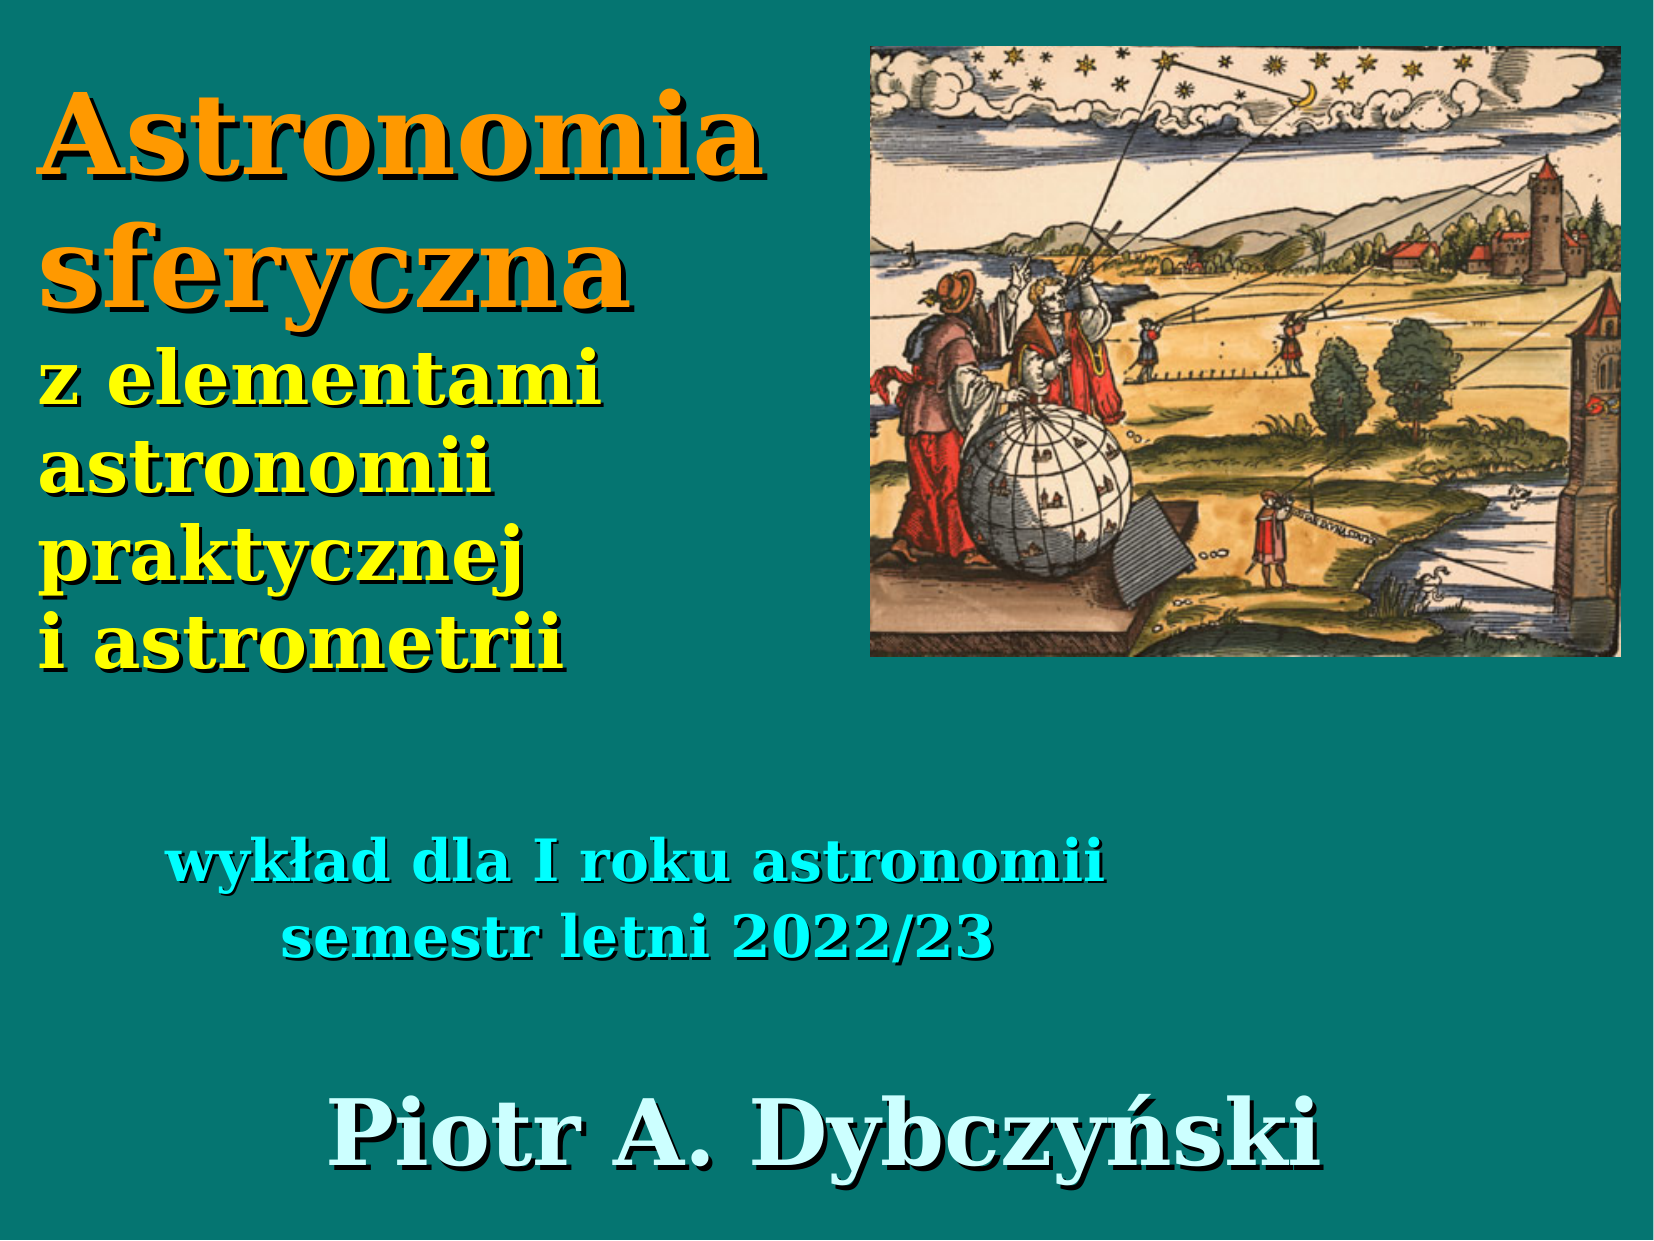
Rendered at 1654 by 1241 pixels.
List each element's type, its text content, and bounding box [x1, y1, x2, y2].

title Astronomia sferyczna z elementami astronomii praktycznej i astrometrii wykład dla I roku astronomii semestr letni 2022/23 Piotr A. Dybczyński [37, 63, 1498, 1193]
picture [870, 46, 1621, 657]
